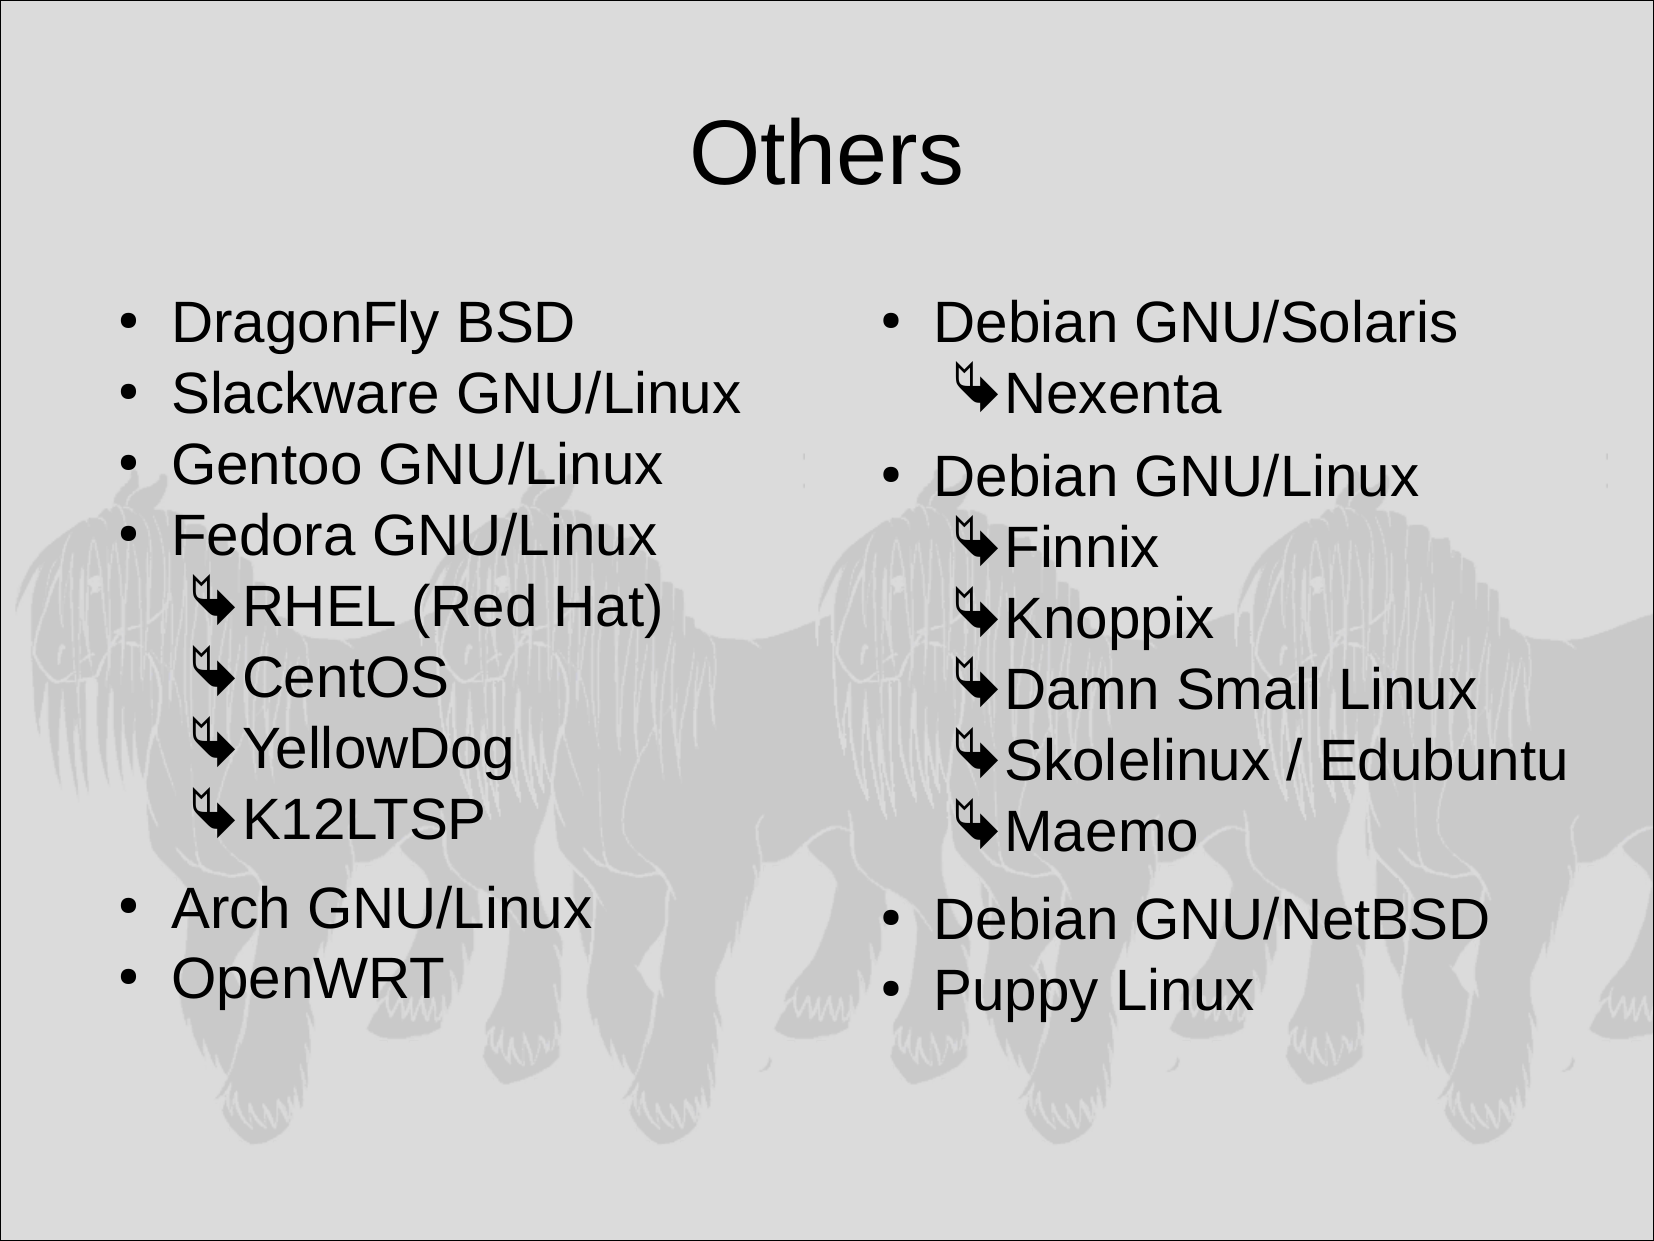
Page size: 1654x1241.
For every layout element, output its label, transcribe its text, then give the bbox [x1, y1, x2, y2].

title Others [82, 49, 1571, 257]
list DragonFly BSD Slackware GNU/Linux Gentoo GNU/Linux Fedora GNU/Linux RHEL (Red Hat) CentOS YellowDog K12LTSP Arch GNU/Linux OpenWRT [82, 290, 809, 1109]
list Debian GNU/Solaris Nexenta Debian GNU/Linux Finnix Knoppix Damn Small Linux Skolelinux / Edubuntu Maemo Debian GNU/NetBSD Puppy Linux [845, 290, 1572, 1099]
